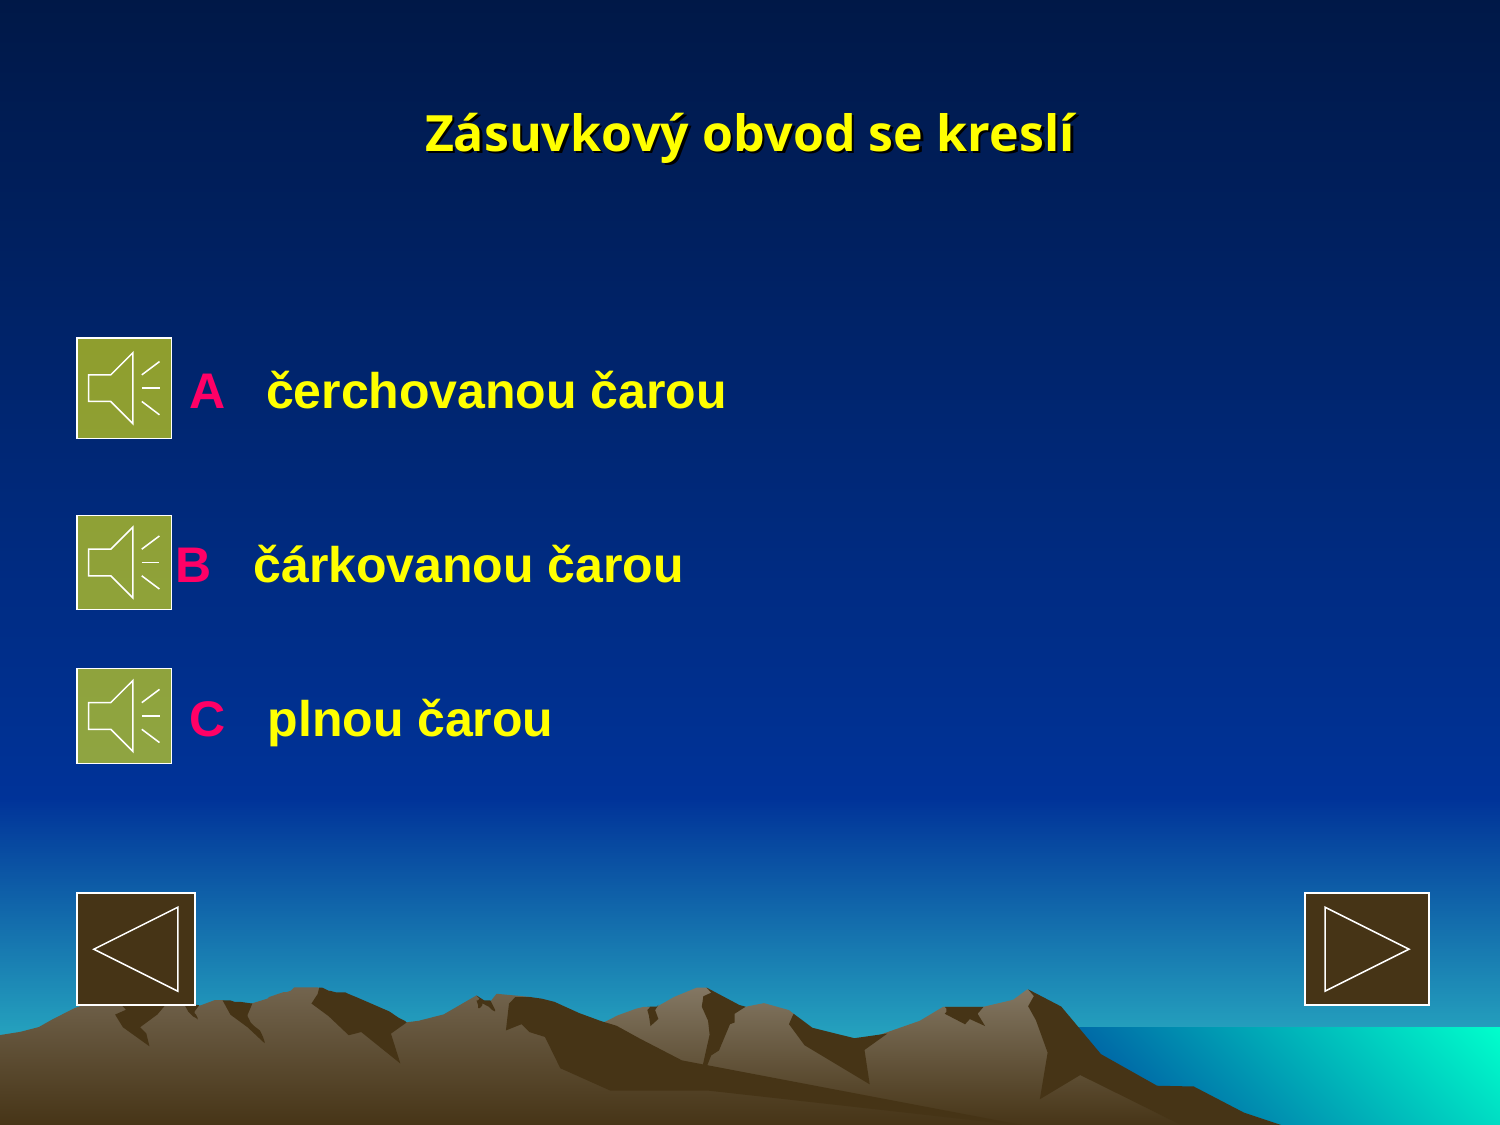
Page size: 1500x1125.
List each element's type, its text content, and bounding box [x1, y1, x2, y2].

text_box A čerchovanou čarou [76, 338, 172, 439]
text_box [76, 893, 195, 1006]
text_box [1305, 893, 1429, 1006]
text_box C plnou čarou [76, 668, 172, 764]
text_box B čárkovanou čarou [76, 515, 172, 610]
title Zásuvkový obvod se kreslí [75, 37, 1426, 225]
